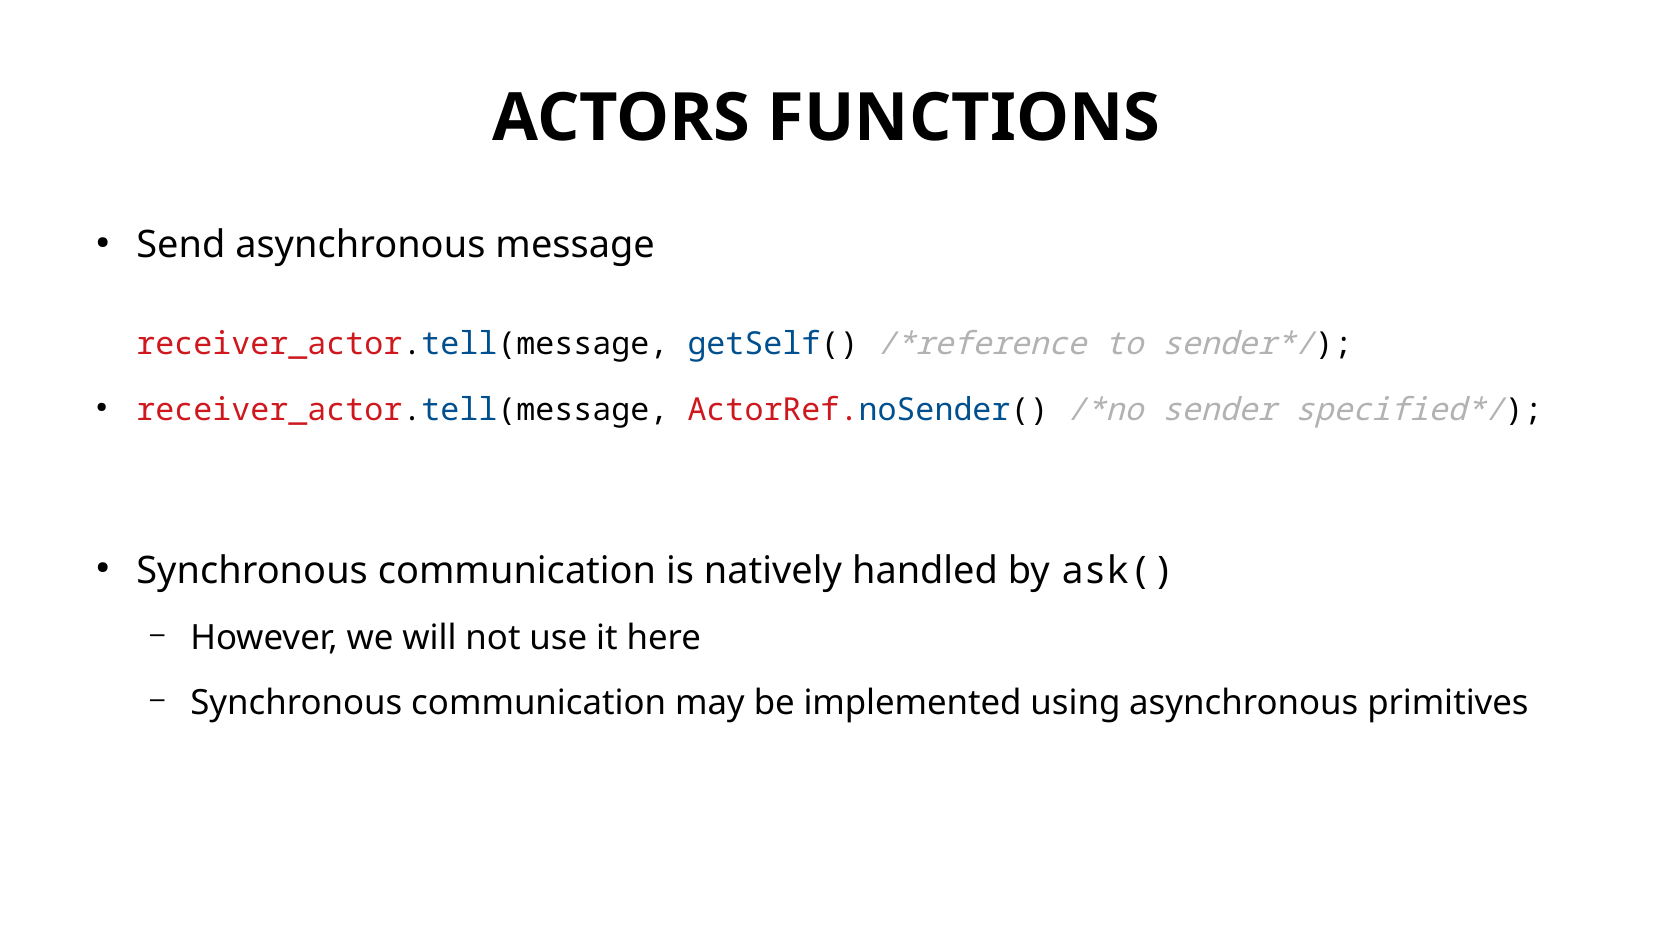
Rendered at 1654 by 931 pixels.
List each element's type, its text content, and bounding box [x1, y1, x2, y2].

list Send asynchronous message receiver_actor.tell(message, getSelf() /*reference to sender*/); receiver_actor.tell(message, ActorRef.noSender() /*no sender specified*/); Synchronous communication is natively handled by ask() However, we will not use it here Synchronous communication may be implemented using asynchronous primitives [82, 217, 1571, 757]
title ACTORS FUNCTIONS [82, 36, 1571, 193]
